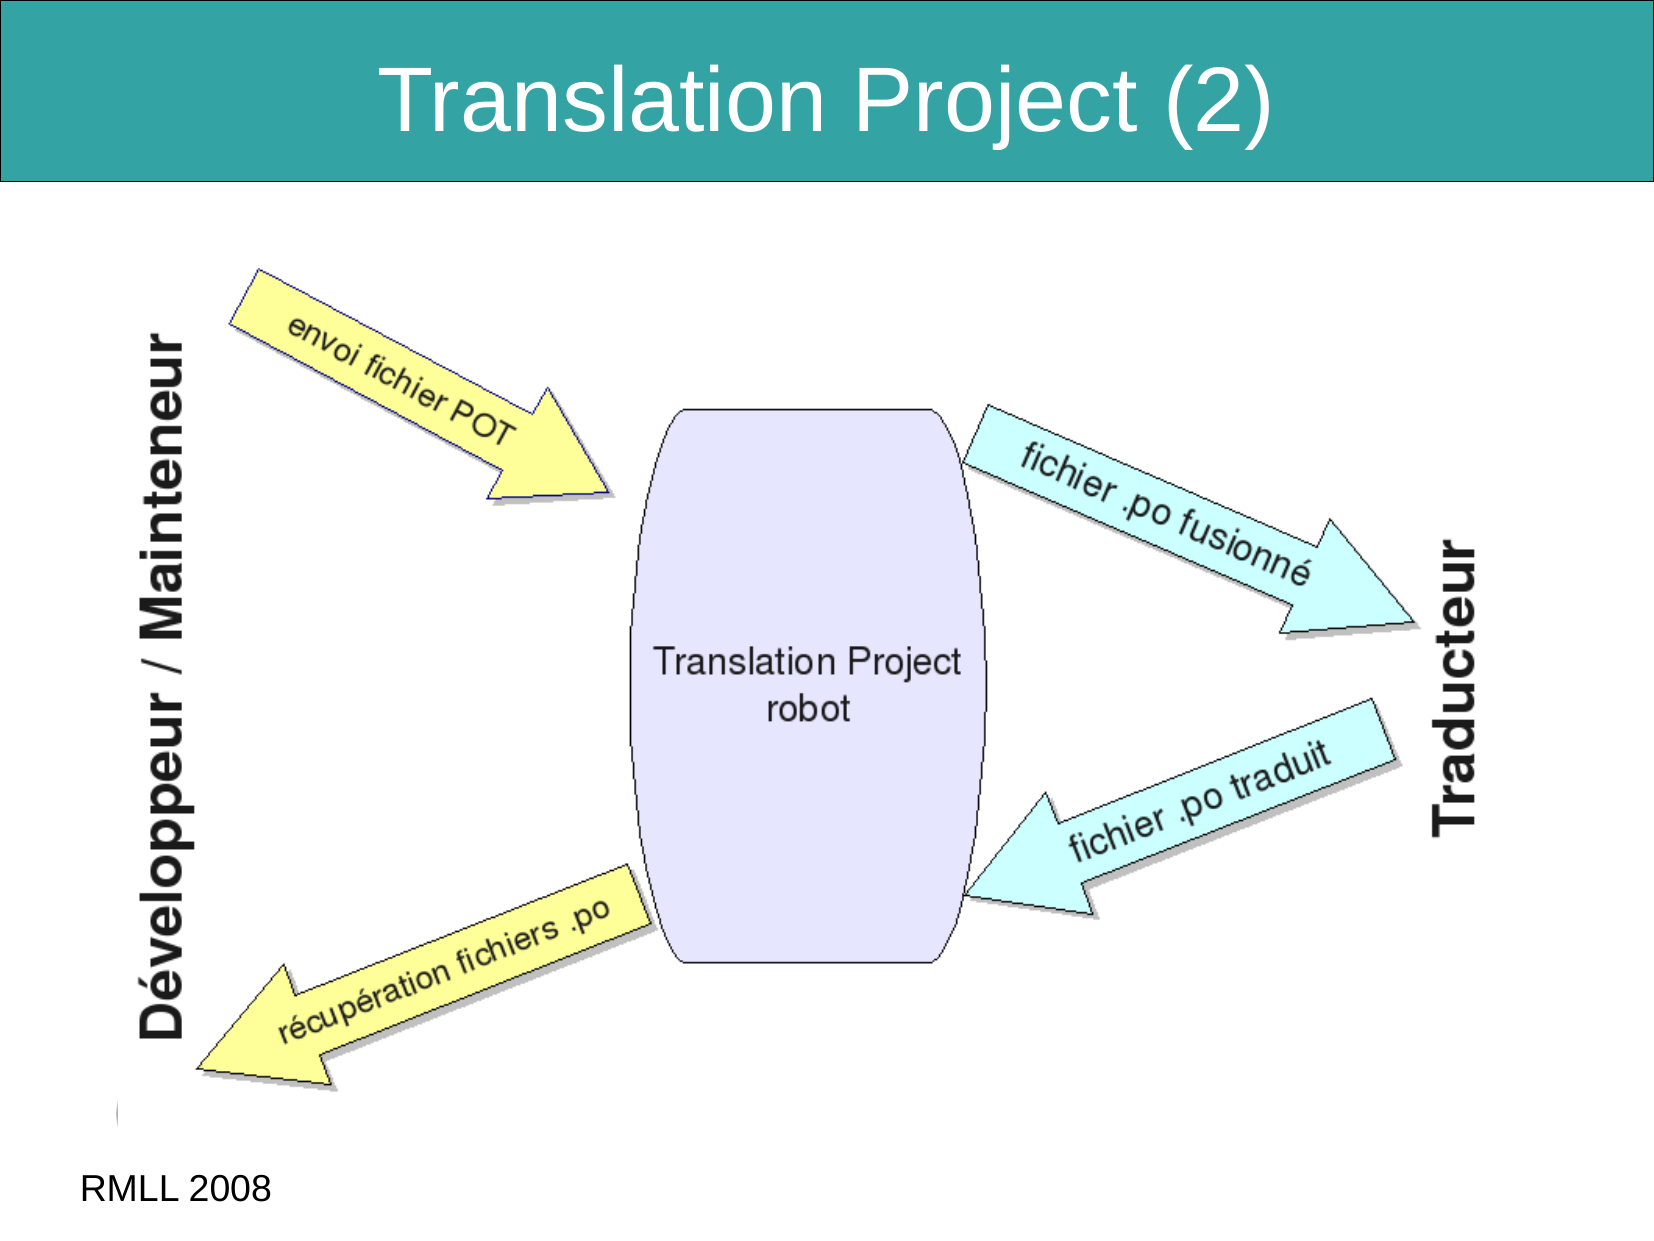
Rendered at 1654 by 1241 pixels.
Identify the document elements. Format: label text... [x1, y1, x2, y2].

title Translation Project (2) [82, 0, 1571, 204]
picture [116, 206, 1526, 1170]
